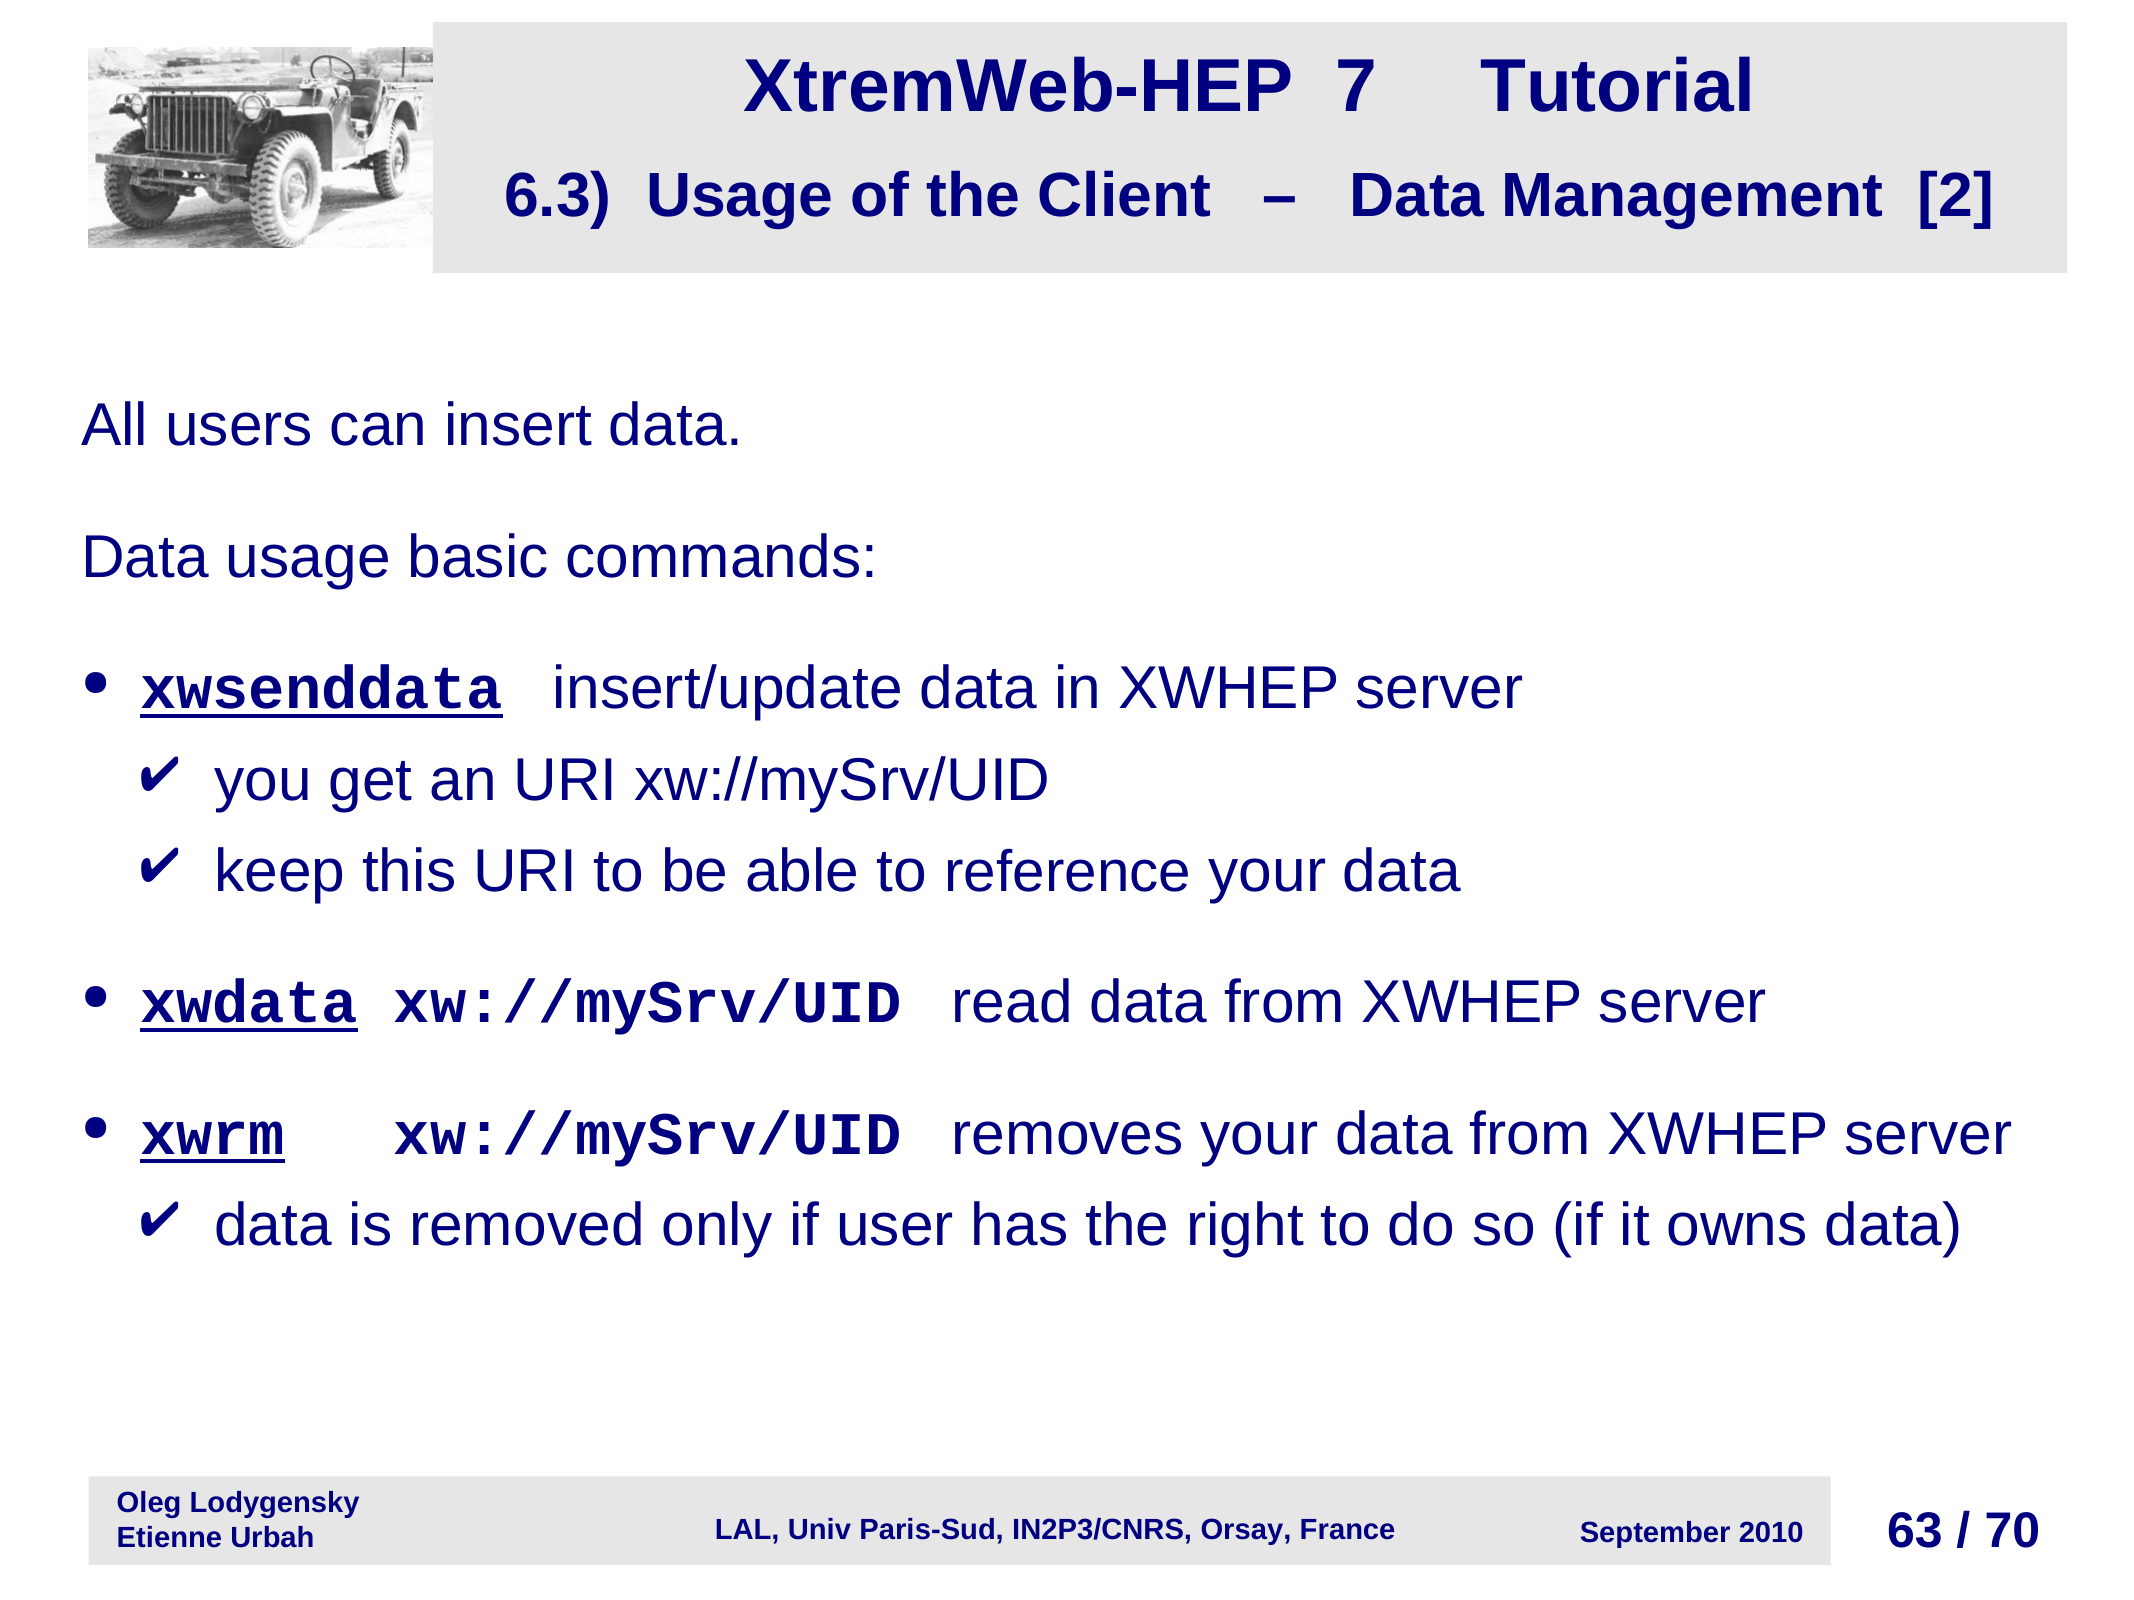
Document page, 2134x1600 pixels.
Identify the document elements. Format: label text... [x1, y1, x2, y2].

picture [88, 47, 433, 248]
list All users can insert data. Data usage basic commands: xwsenddata insert/update data in XWHEP server you get an URI xw://mySrv/UID keep this URI to be able to reference your data xwdata xw://mySrv/UID read data from XWHEP server xwrm xw://mySrv/UID removes your data from XWHEP server data is removed only if user has the right to do so (if it owns data) [72, 377, 2061, 1469]
title 6.3) Usage of the Client – Data Management [2] [442, 118, 2067, 266]
